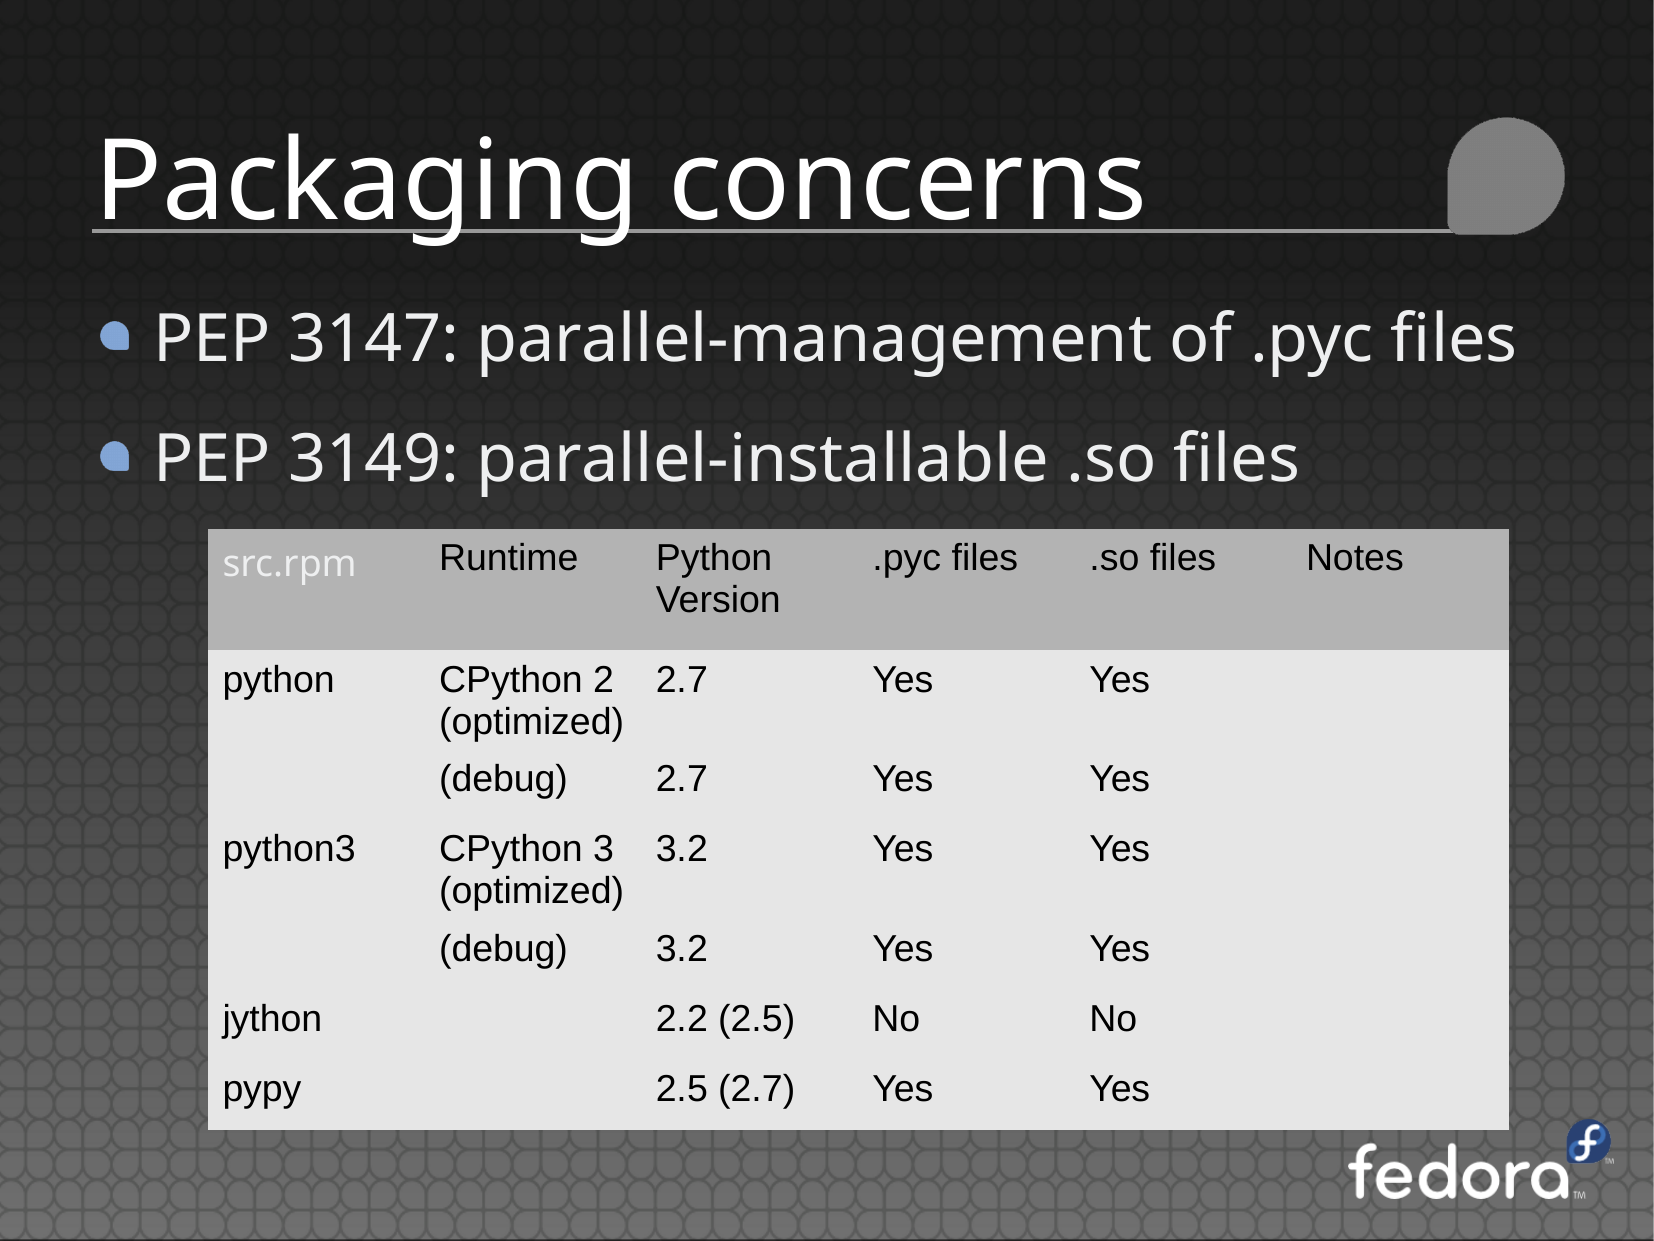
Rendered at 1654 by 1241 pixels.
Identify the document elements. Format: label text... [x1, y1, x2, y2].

table_header .pyc files [858, 529, 1075, 650]
table_cell [208, 920, 424, 990]
list PEP 3147: parallel-management of .pyc files PEP 3149: parallel-installable .so files [82, 290, 1571, 1094]
table_cell Yes [858, 1060, 1075, 1130]
table_cell jython [208, 990, 424, 1060]
table_cell (debug) [424, 920, 641, 990]
table_header src.rpm [208, 529, 424, 650]
table_cell Yes [1075, 820, 1291, 920]
table_header Notes [1291, 529, 1509, 650]
table_cell Yes [858, 920, 1075, 990]
table_cell python [208, 650, 424, 750]
table_cell Yes [1075, 1060, 1291, 1130]
table_cell Yes [858, 650, 1075, 750]
table_cell [424, 990, 641, 1060]
table_cell [1291, 750, 1509, 820]
table_header Python Version [641, 529, 858, 650]
table_cell Yes [1075, 920, 1291, 990]
table_cell 2.2 (2.5) [641, 990, 858, 1060]
table_cell Yes [858, 820, 1075, 920]
table_cell [1291, 1060, 1509, 1130]
table_cell [1291, 820, 1509, 920]
table_cell python3 [208, 820, 424, 920]
table_cell pypy [208, 1060, 424, 1130]
table_cell 2.5 (2.7) [641, 1060, 858, 1130]
table_cell 2.7 [641, 750, 858, 820]
table_cell 3.2 [641, 820, 858, 920]
table_cell 3.2 [641, 920, 858, 990]
picture [0, 0, 1654, 1241]
table_header Runtime [424, 529, 641, 650]
table_cell Yes [858, 750, 1075, 820]
table_cell [1291, 990, 1509, 1060]
table_cell CPython 2 (optimized) [424, 650, 641, 750]
table_cell CPython 3 (optimized) [424, 820, 641, 920]
table_cell (debug) [424, 750, 641, 820]
table_cell [1291, 920, 1509, 990]
table_header .so files [1075, 529, 1291, 650]
table_cell 2.7 [641, 650, 858, 750]
table_cell [1291, 650, 1509, 750]
table_cell Yes [1075, 750, 1291, 820]
table_cell [208, 750, 424, 820]
title Packaging concerns [94, 100, 1426, 251]
table_cell No [1075, 990, 1291, 1060]
table_cell [424, 1060, 641, 1130]
table_cell No [858, 990, 1075, 1060]
table_cell Yes [1075, 650, 1291, 750]
